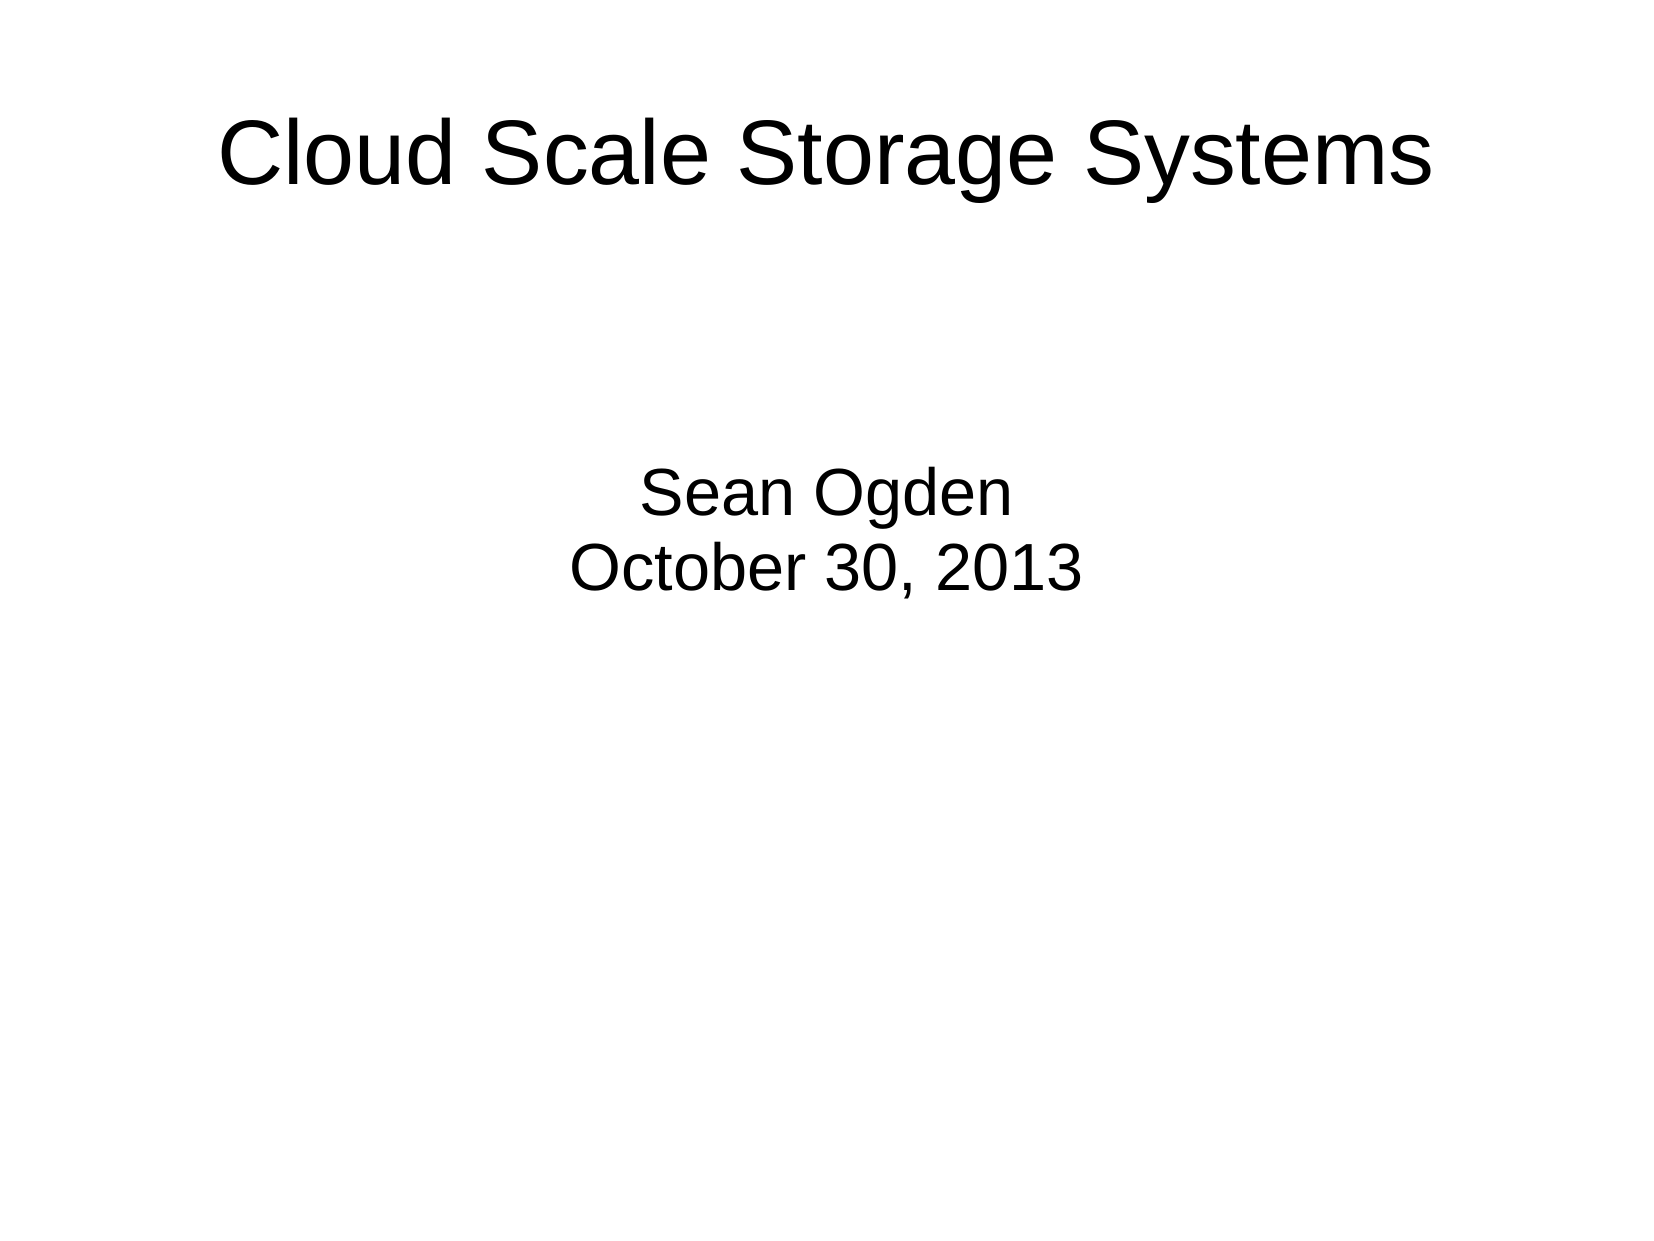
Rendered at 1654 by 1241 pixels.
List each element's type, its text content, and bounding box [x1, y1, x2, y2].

subtitle Sean Ogden October 30, 2013 [82, 49, 1571, 1010]
